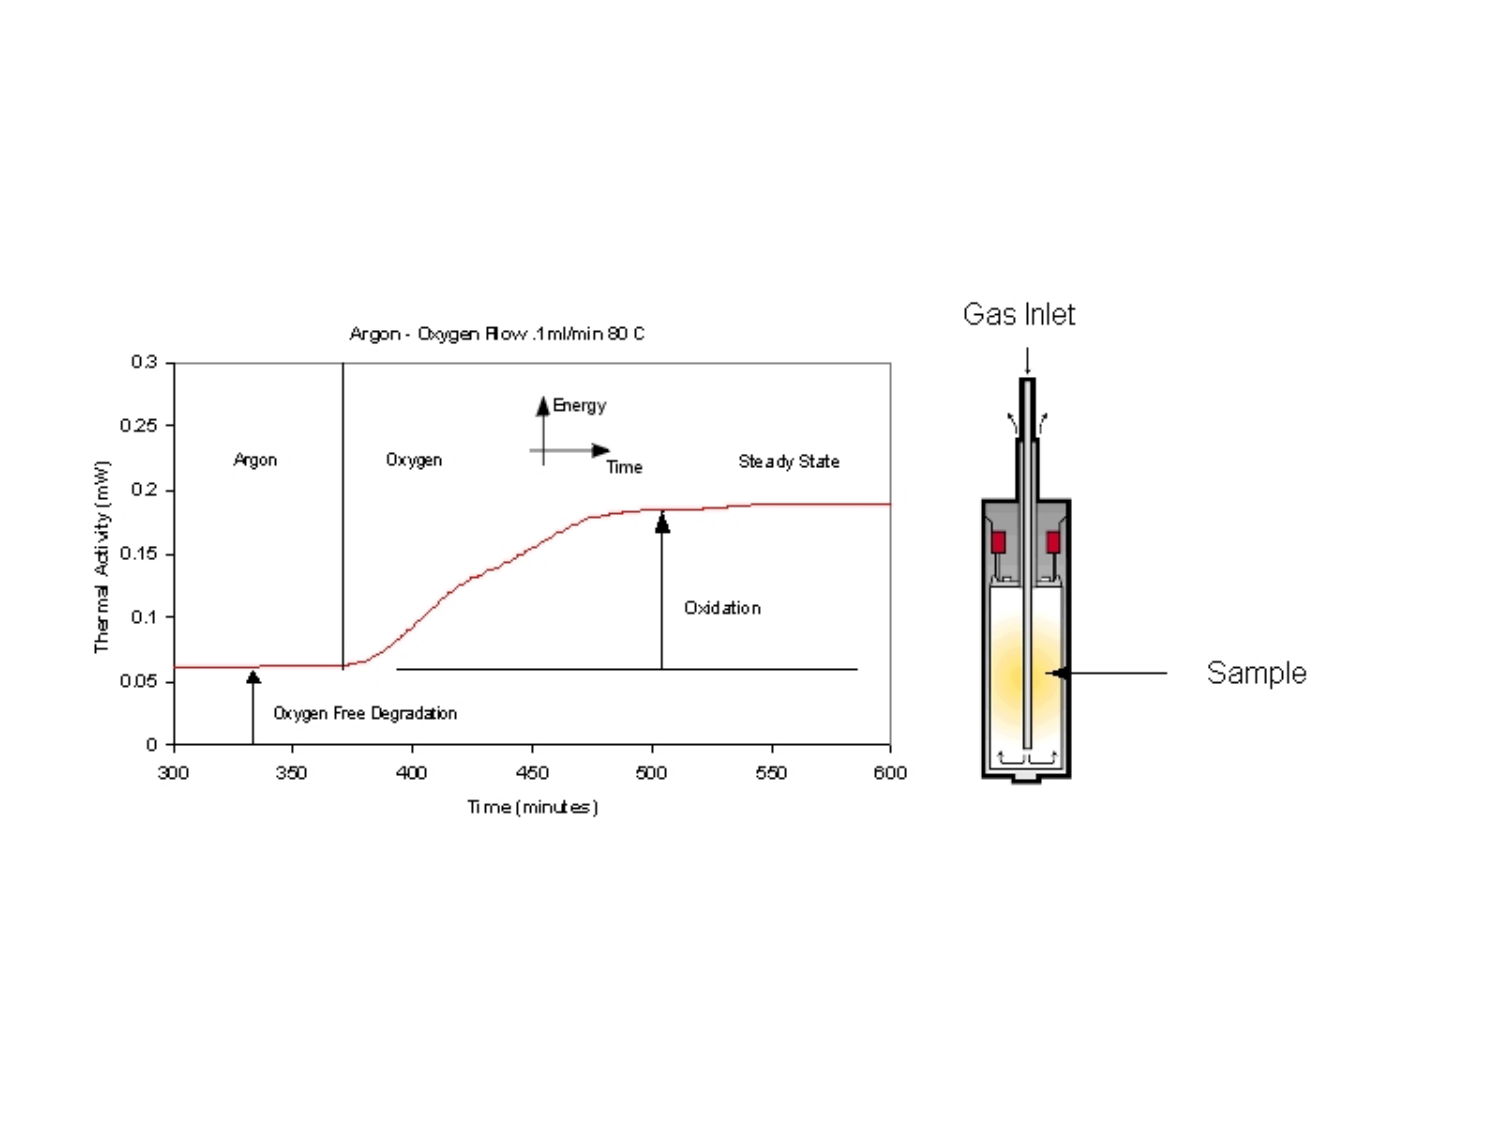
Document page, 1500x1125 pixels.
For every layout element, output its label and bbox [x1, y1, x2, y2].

picture [50, 237, 1327, 868]
